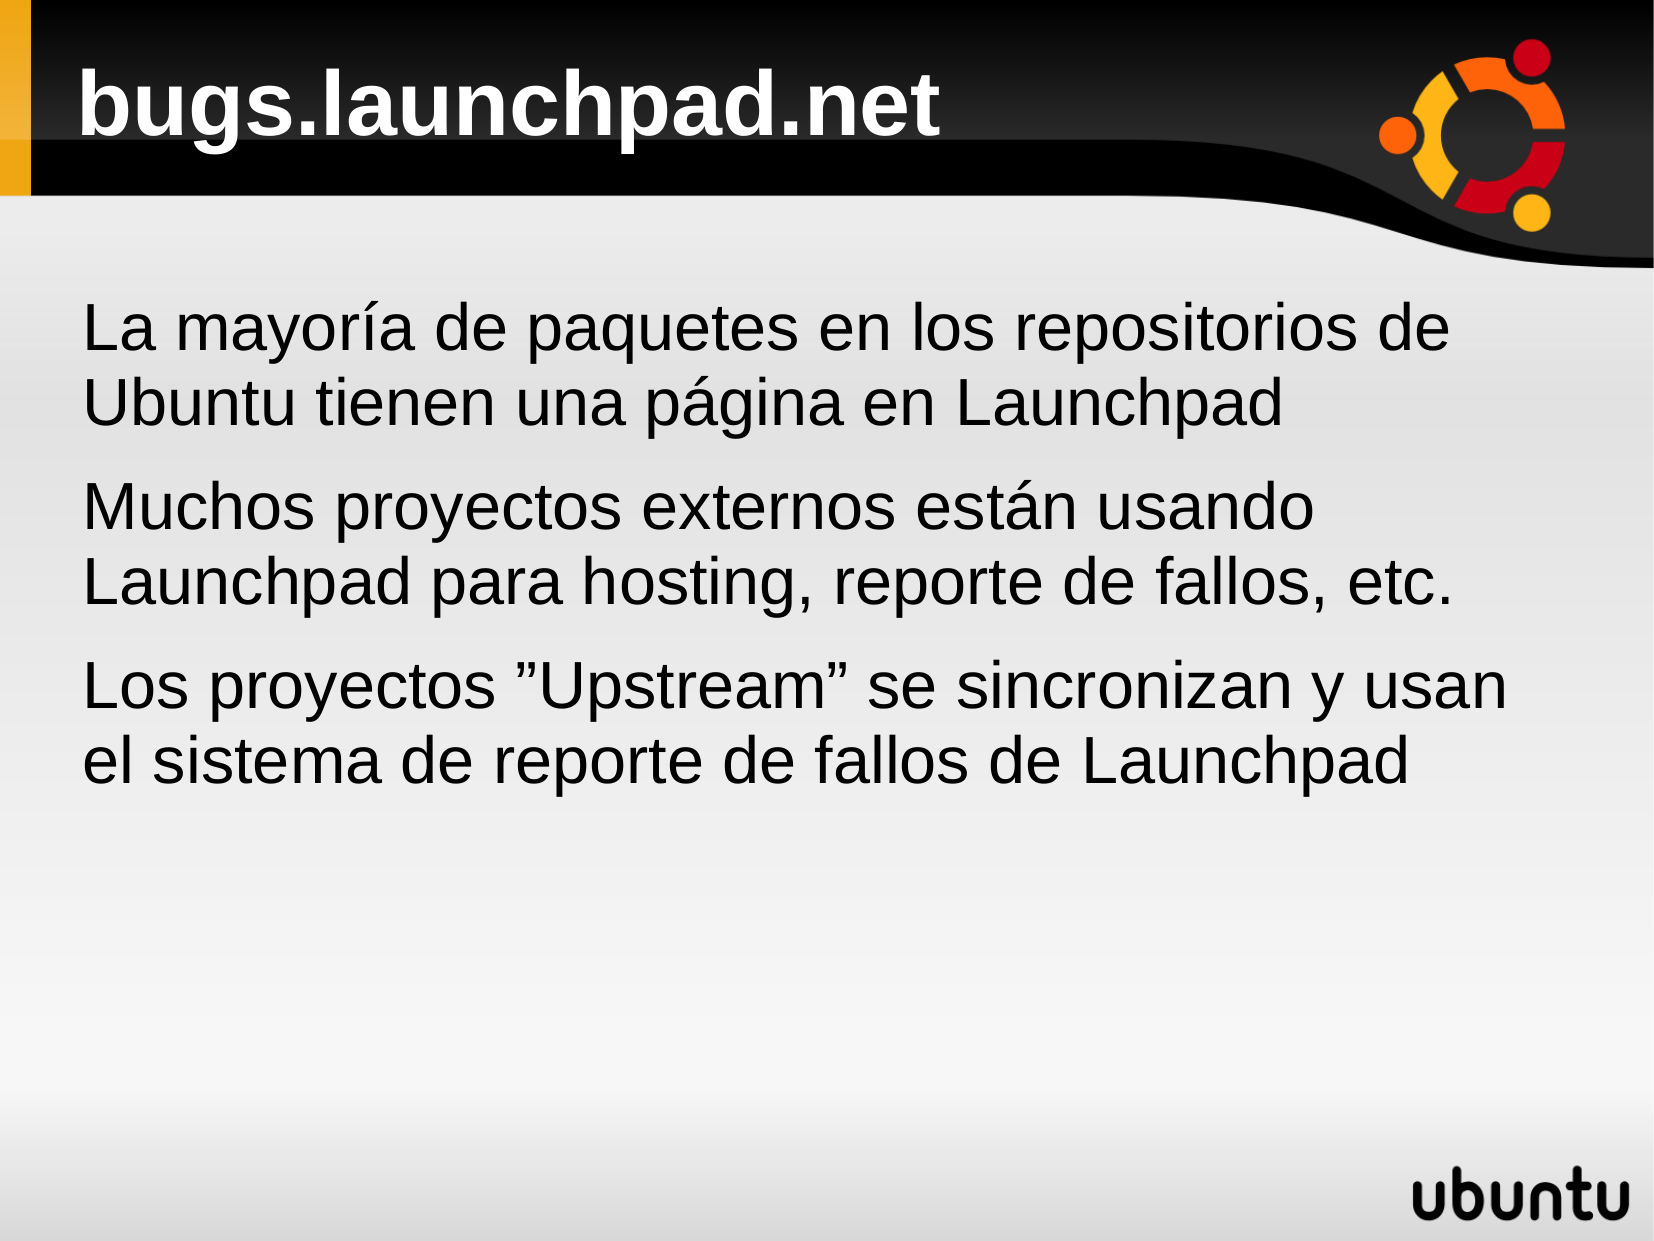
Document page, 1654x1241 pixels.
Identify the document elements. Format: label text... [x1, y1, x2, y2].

title bugs.launchpad.net [76, 0, 1565, 208]
picture [0, 0, 1654, 1241]
list La mayoría de paquetes en los repositorios de Ubuntu tienen una página en Launchpad Muchos proyectos externos están usando Launchpad para hosting, reporte de fallos, etc. Los proyectos ”Upstream” se sincronizan y usan el sistema de reporte de fallos de Launchpad [82, 290, 1571, 1109]
